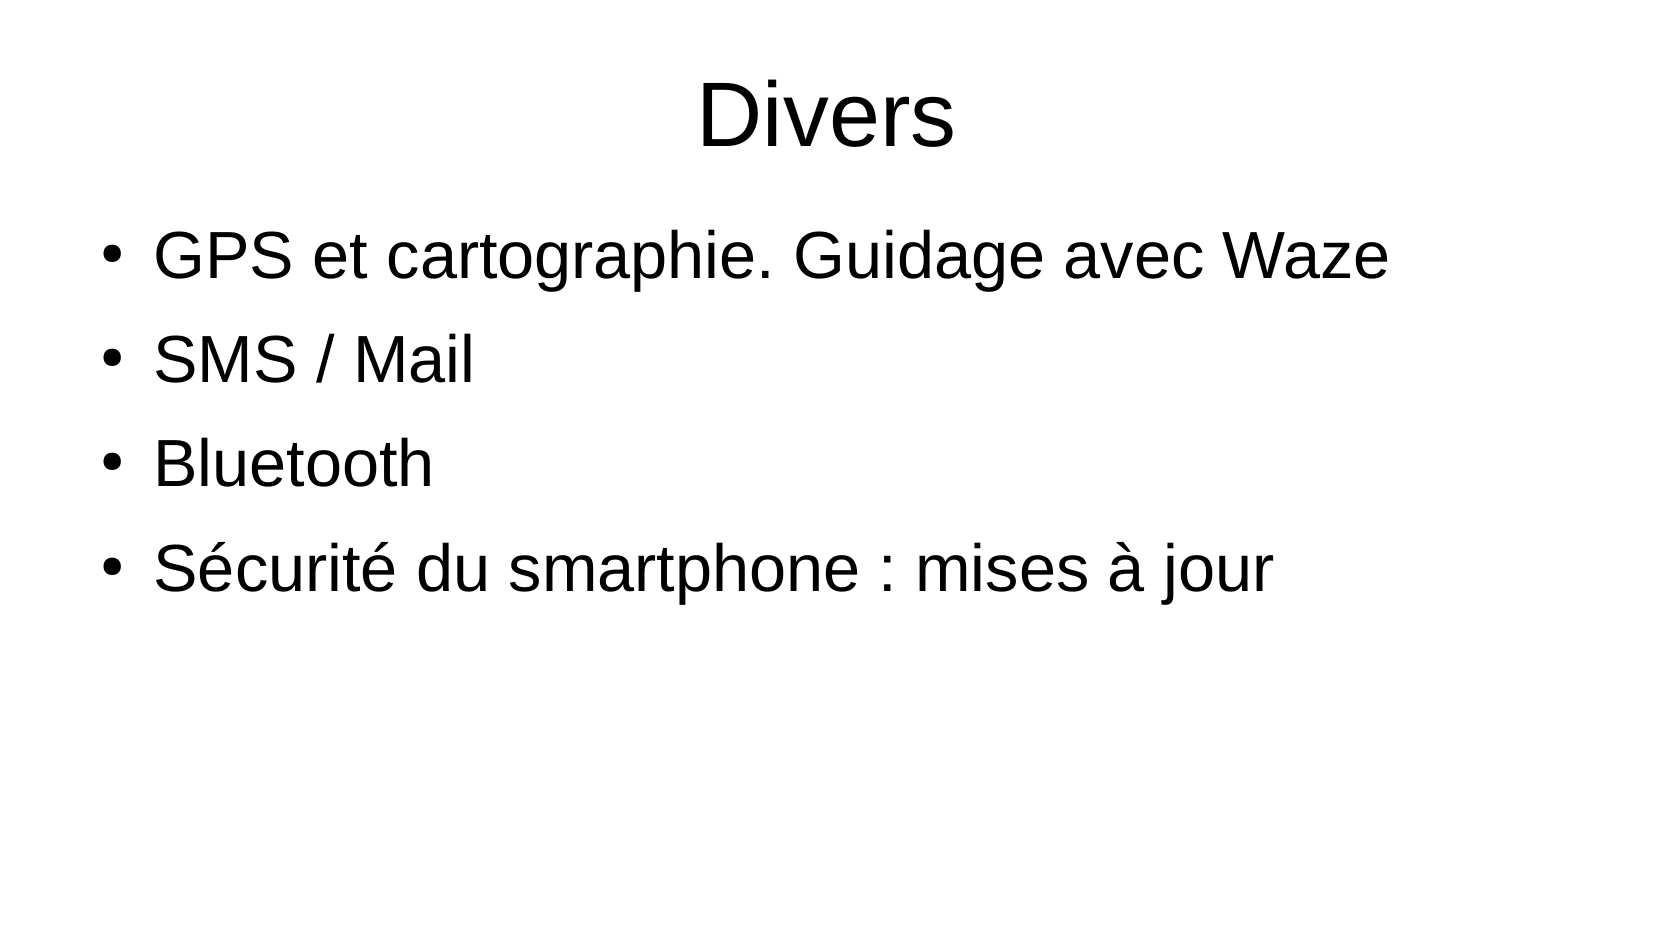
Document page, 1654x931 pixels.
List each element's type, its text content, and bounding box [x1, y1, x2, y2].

list GPS et cartographie. Guidage avec Waze SMS / Mail Bluetooth Sécurité du smartphone : mises à jour [82, 217, 1571, 758]
title Divers [82, 37, 1571, 193]
